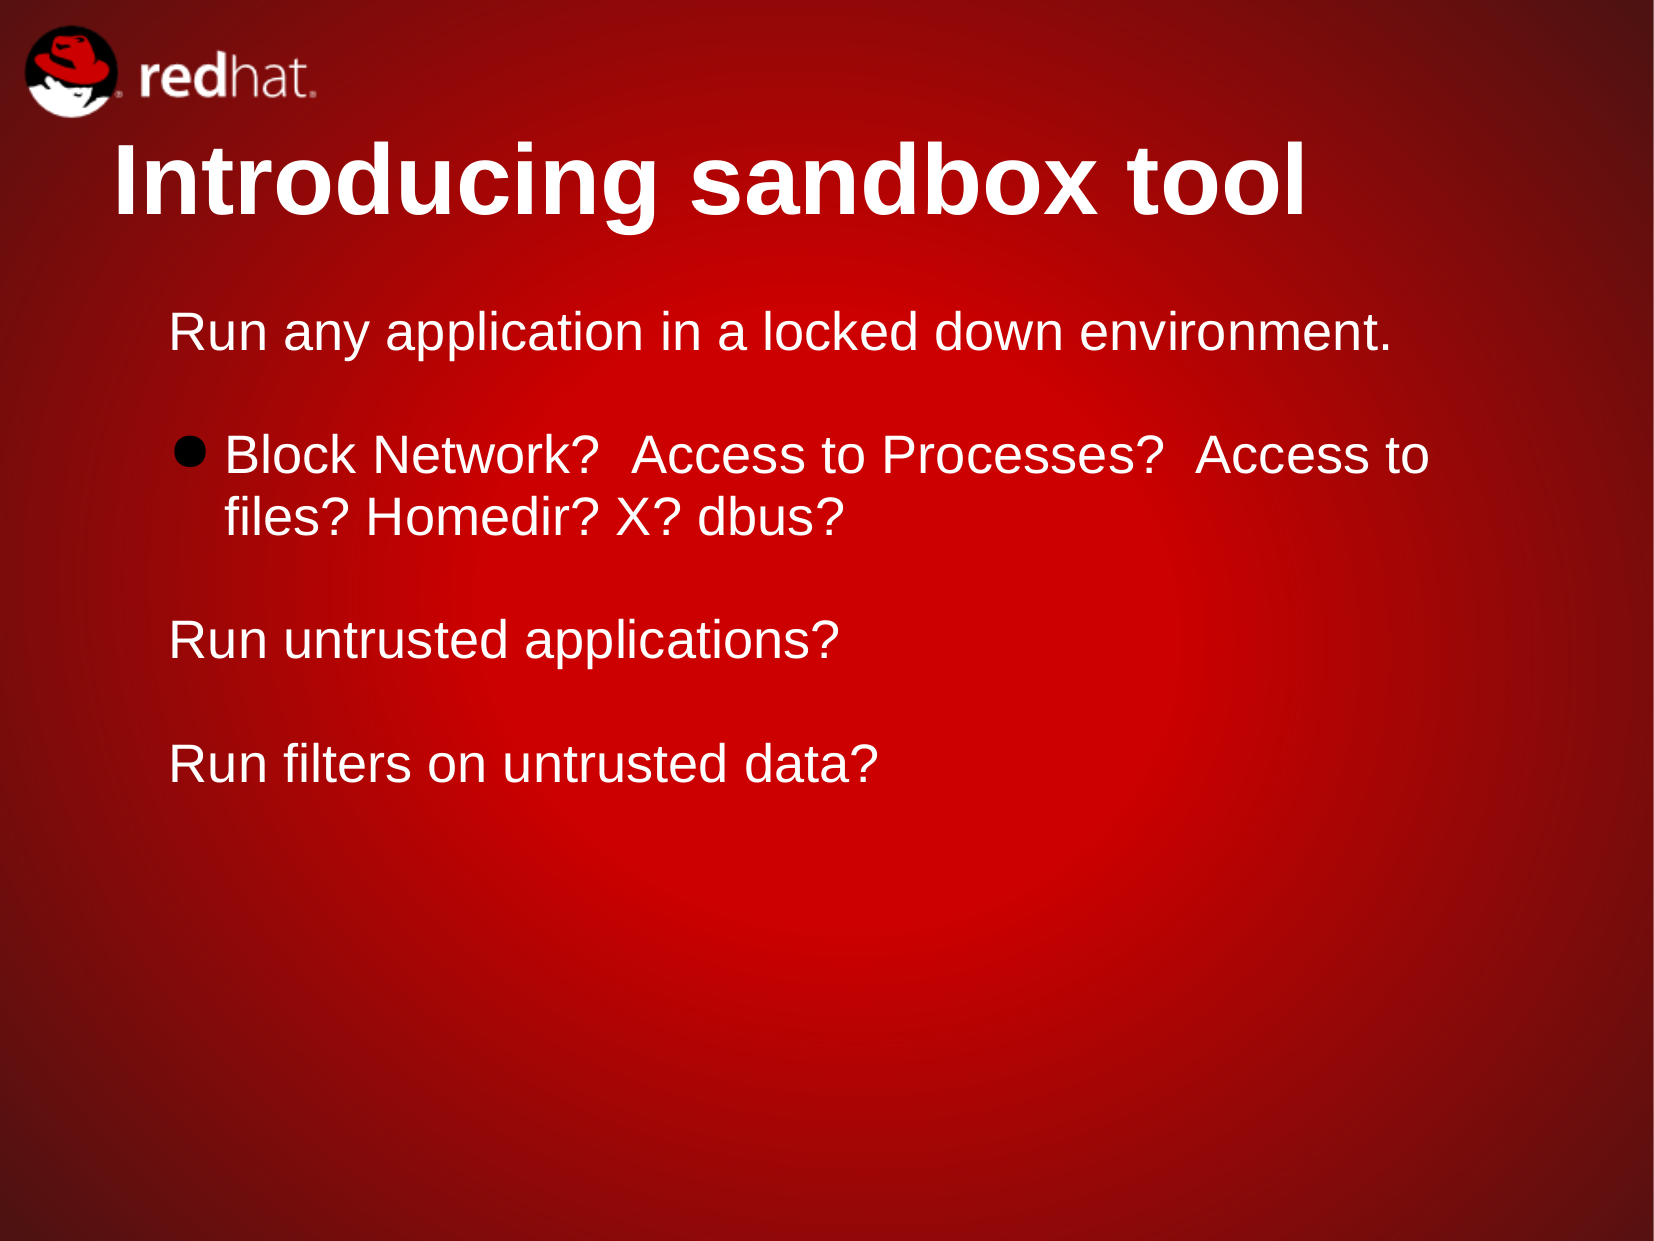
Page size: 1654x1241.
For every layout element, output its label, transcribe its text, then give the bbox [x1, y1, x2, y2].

list Run any application in a locked down environment. Block Network? Access to Processes? Access to files? Homedir? X? dbus? Run untrusted applications? Run filters on untrusted data? [112, 299, 1525, 1137]
picture [0, 0, 1654, 1241]
title Introducing sandbox tool [112, 74, 1525, 283]
